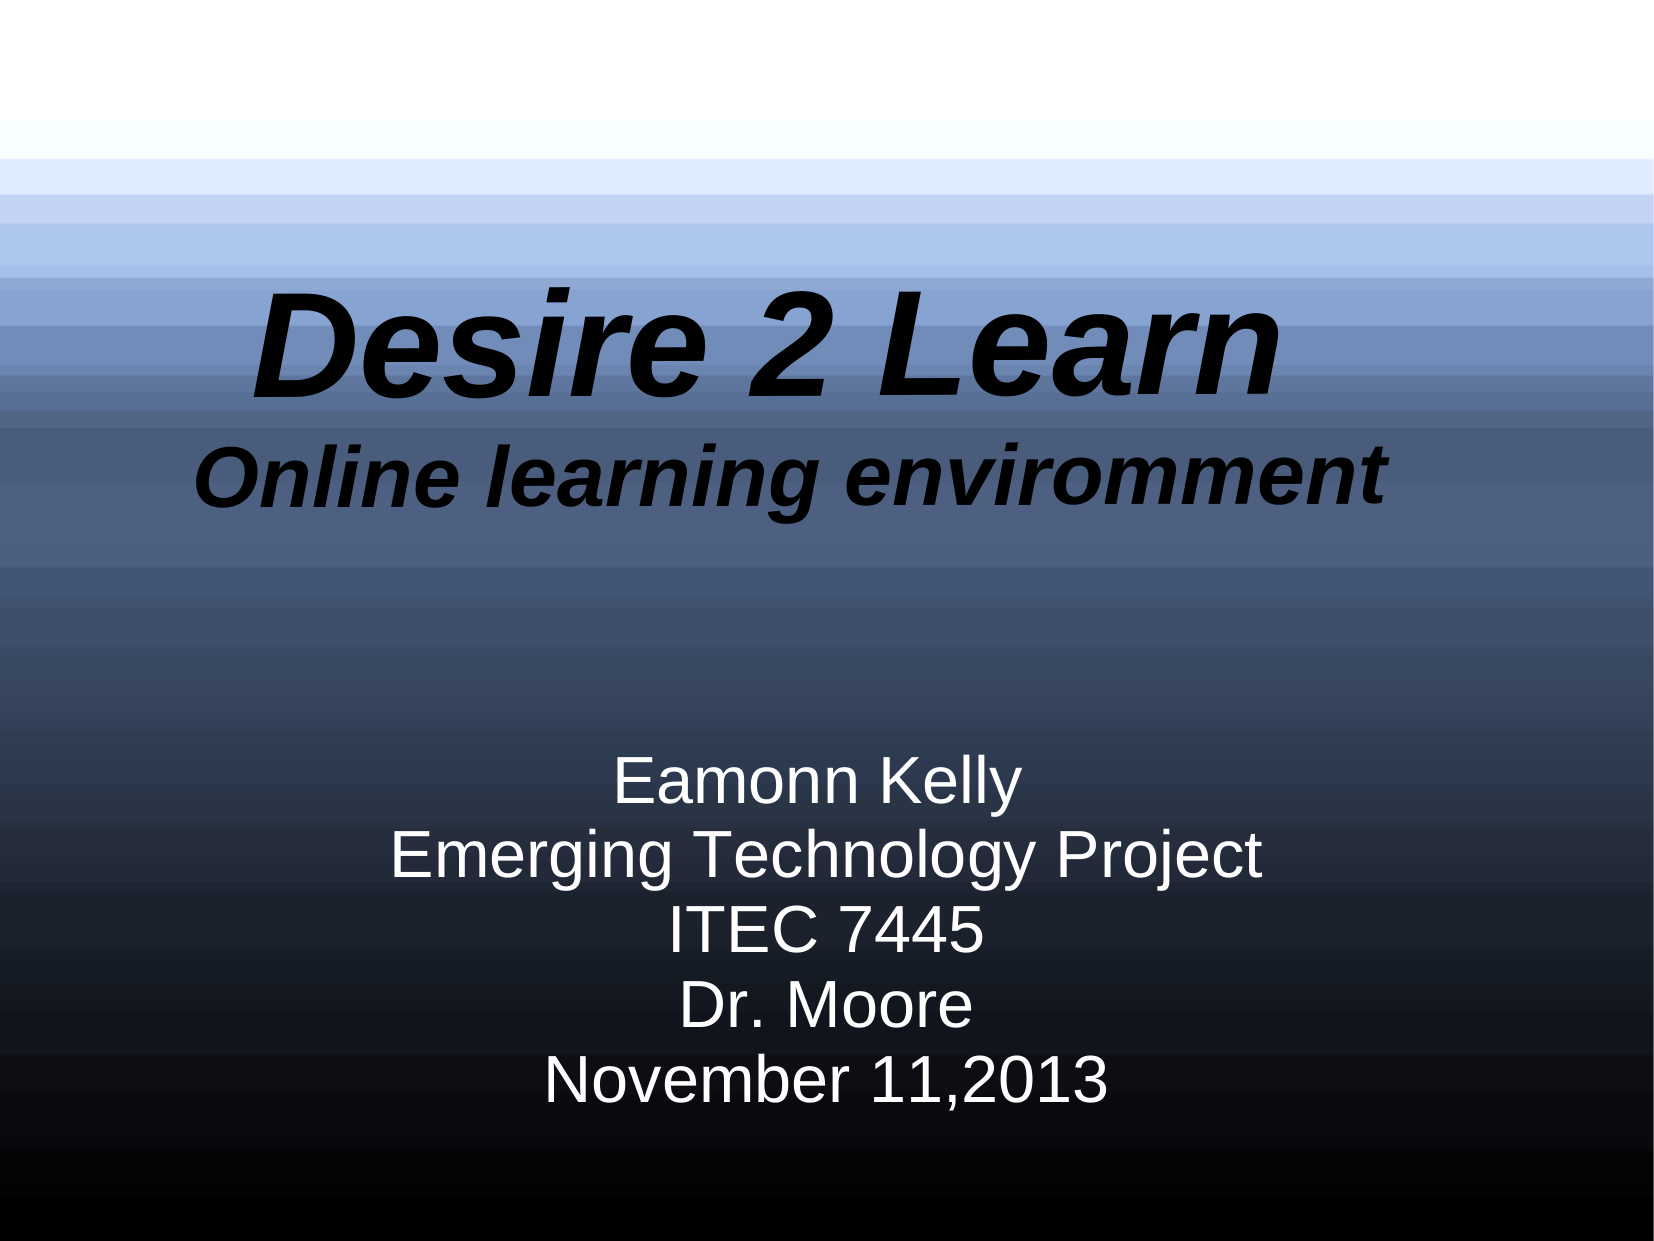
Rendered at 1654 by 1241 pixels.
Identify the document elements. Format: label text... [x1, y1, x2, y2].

picture [0, 0, 1654, 1241]
subtitle Eamonn Kelly Emerging Technology Project ITEC 7445 Dr. Moore November 11,2013 [82, 742, 1571, 1192]
title Desire 2 Learn Online learning enviromment [44, 256, 1535, 527]
